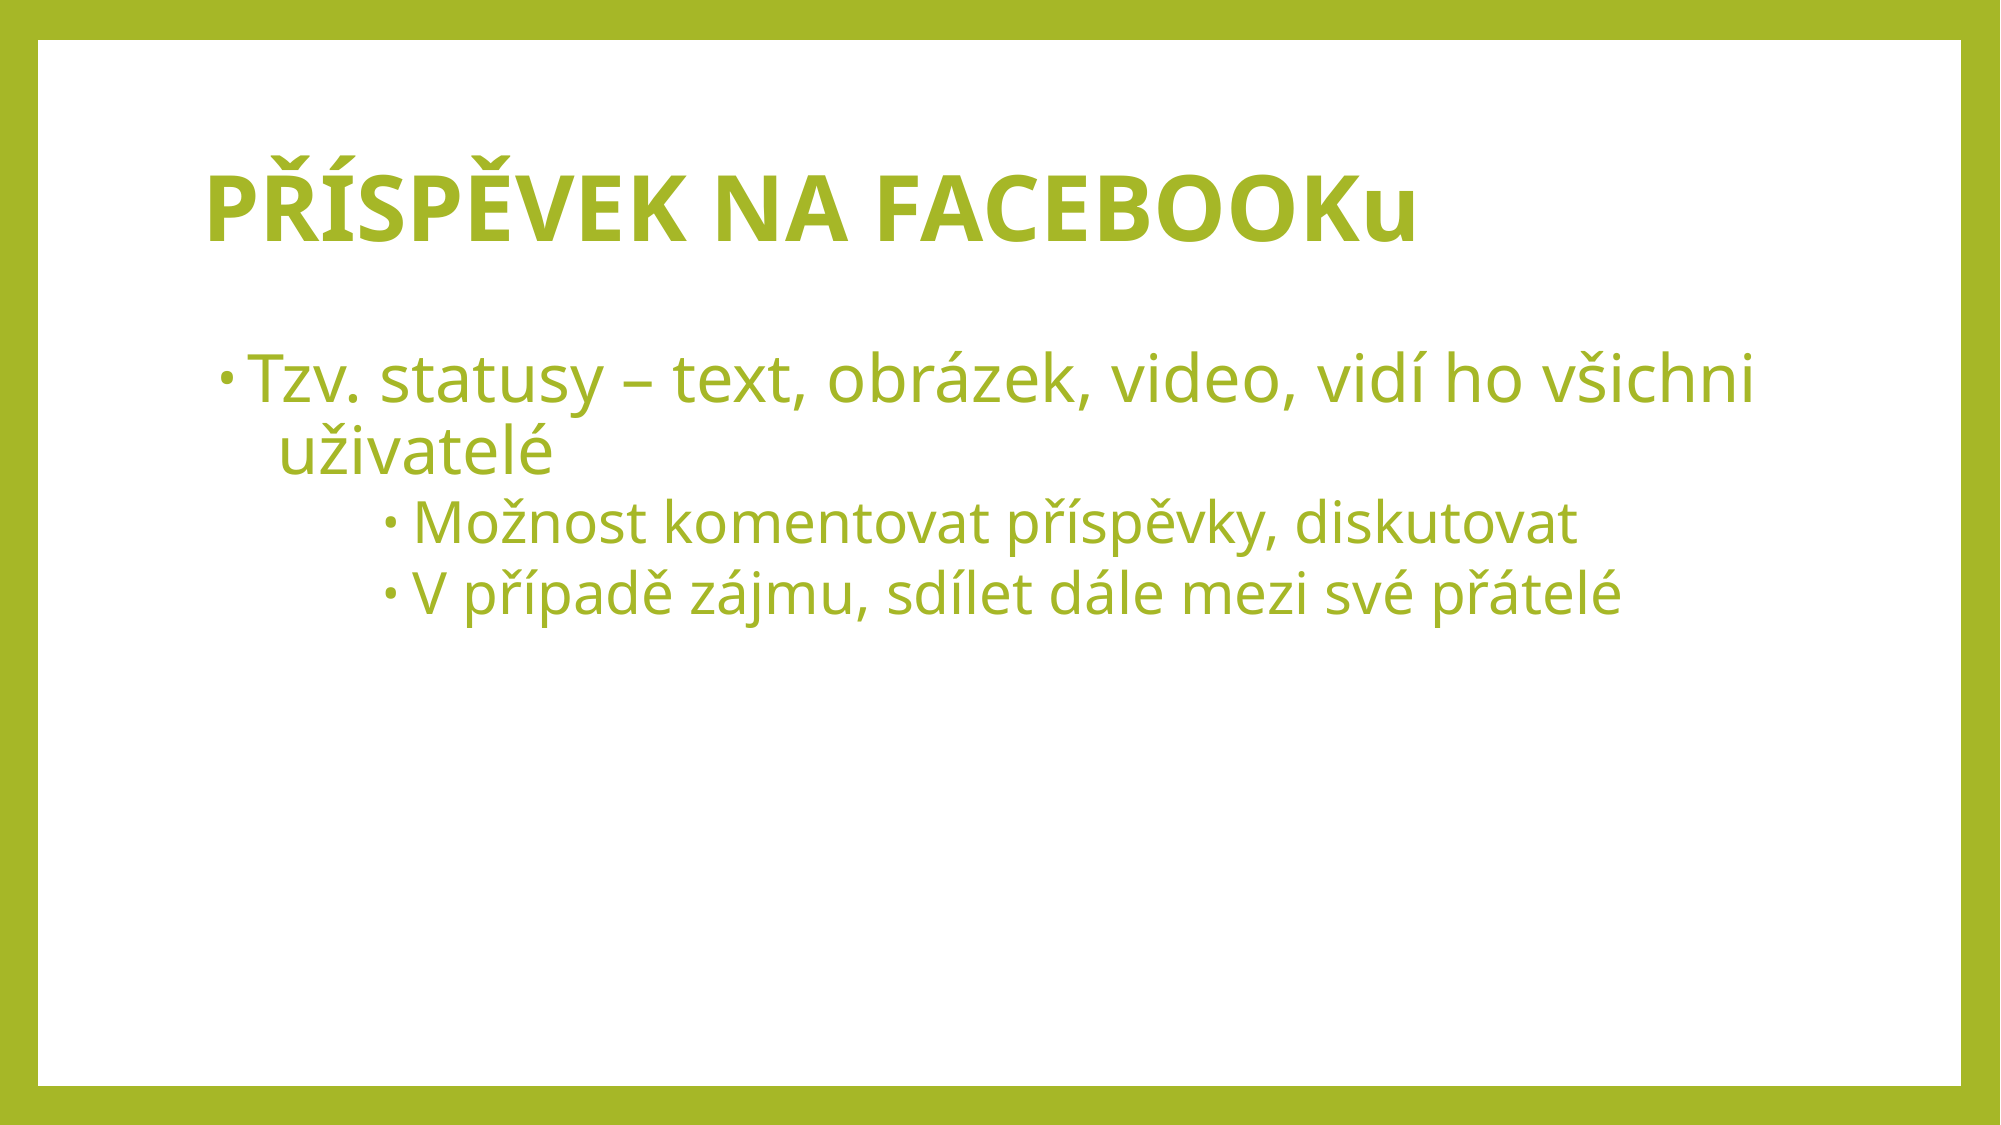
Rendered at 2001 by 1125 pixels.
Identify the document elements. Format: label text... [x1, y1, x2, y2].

title PŘÍSPĚVEK NA FACEBOOKu [187, 99, 1808, 323]
list Tzv. statusy – text, obrázek, video, vidí ho všichni uživatelé Možnost komentovat příspěvky, diskutovat V případě zájmu, sdílet dále mezi své přátelé [187, 337, 1808, 1000]
